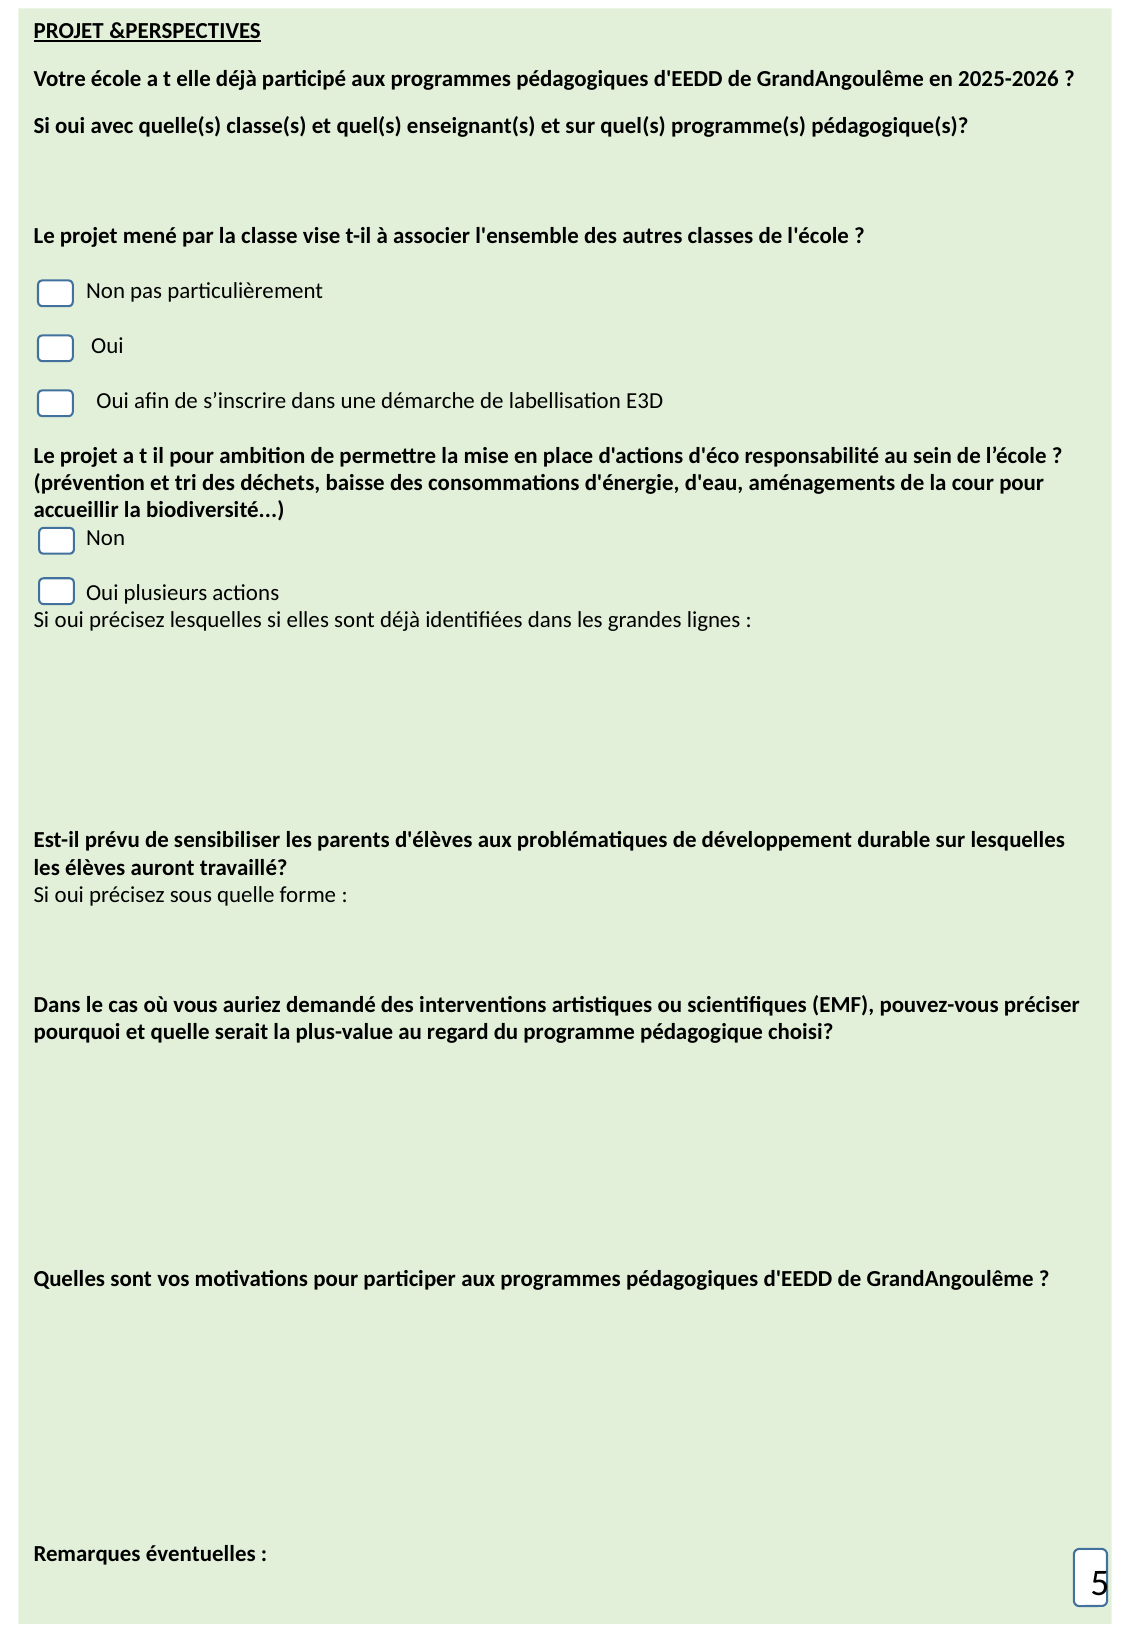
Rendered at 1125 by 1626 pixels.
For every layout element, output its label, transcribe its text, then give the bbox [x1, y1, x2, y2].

text_box [38, 390, 73, 417]
text_box PROJET &PERSPECTIVES Votre école a t elle déjà participé aux programmes pédagogiques d'EEDD de GrandAngoulême en 2025-2026 ? Si oui avec quelle(s) classe(s) et quel(s) enseignant(s) et sur quel(s) programme(s) pédagogique(s)? Le projet mené par la classe vise t-il à associer l'ensemble des autres classes de l'école ? Non pas particulièrement Oui Oui afin de s’inscrire dans une démarche de labellisation E3D Le projet a t il pour ambition de permettre la mise en place d'actions d'éco responsabilité au sein de l’école ? (prévention et tri des déchets, baisse des consommations d'énergie, d'eau, aménagements de la cour pour accueillir la biodiversité...) Non Oui plusieurs actions Si oui précisez lesquelles si elles sont déjà identifiées dans les grandes lignes : Est-il prévu de sensibiliser les parents d'élèves aux problématiques de développement durable sur lesquelles les élèves auront travaillé? Si oui précisez sous quelle forme : Dans le cas où vous auriez demandé des interventions artistiques ou scientifiques (EMF), pouvez-vous préciser pourquoi et quelle serait la plus-value au regard du programme pédagogique choisi? Quelles sont vos motivations pour participer aux programmes pédagogiques d'EEDD de GrandAngoulême ? Remarques éventuelles : [18, 8, 1112, 1624]
text_box [38, 335, 73, 362]
text_box [39, 578, 74, 605]
text_box 5 [1073, 1548, 1108, 1607]
text_box [39, 527, 74, 554]
text_box [38, 280, 73, 307]
